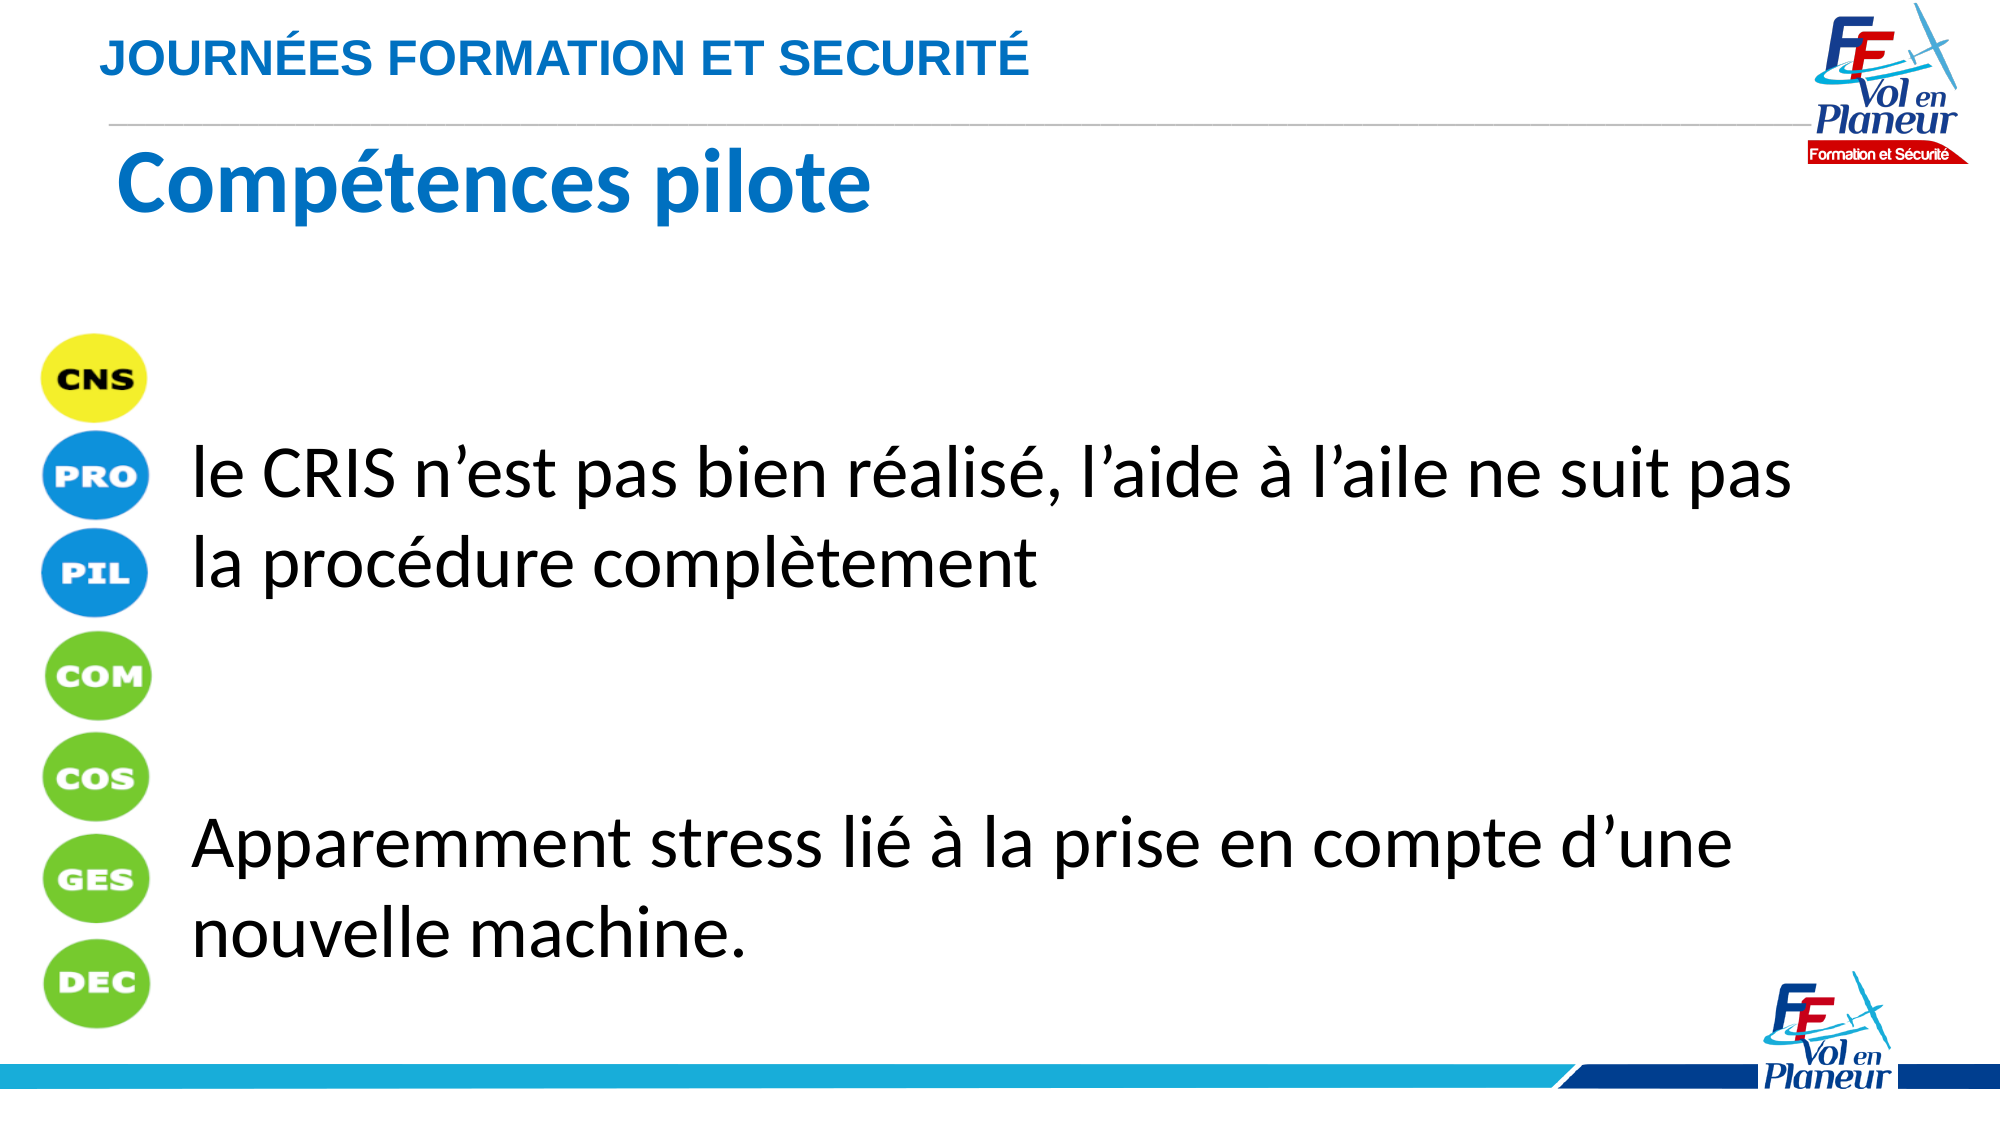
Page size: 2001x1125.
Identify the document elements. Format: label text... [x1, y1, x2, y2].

picture [1759, 2, 2000, 165]
picture [0, 315, 2000, 1125]
text_box le CRIS n’est pas bien réalisé, l’aide à l’aile ne suit pas la procédure complètement Apparemment stress lié à la prise en compte d’une nouvelle machine. [176, 315, 1824, 1080]
list JOURNÉES FORMATION ET SECURITÉ [70, 24, 1547, 93]
text_box Compétences pilote [103, 113, 1800, 239]
